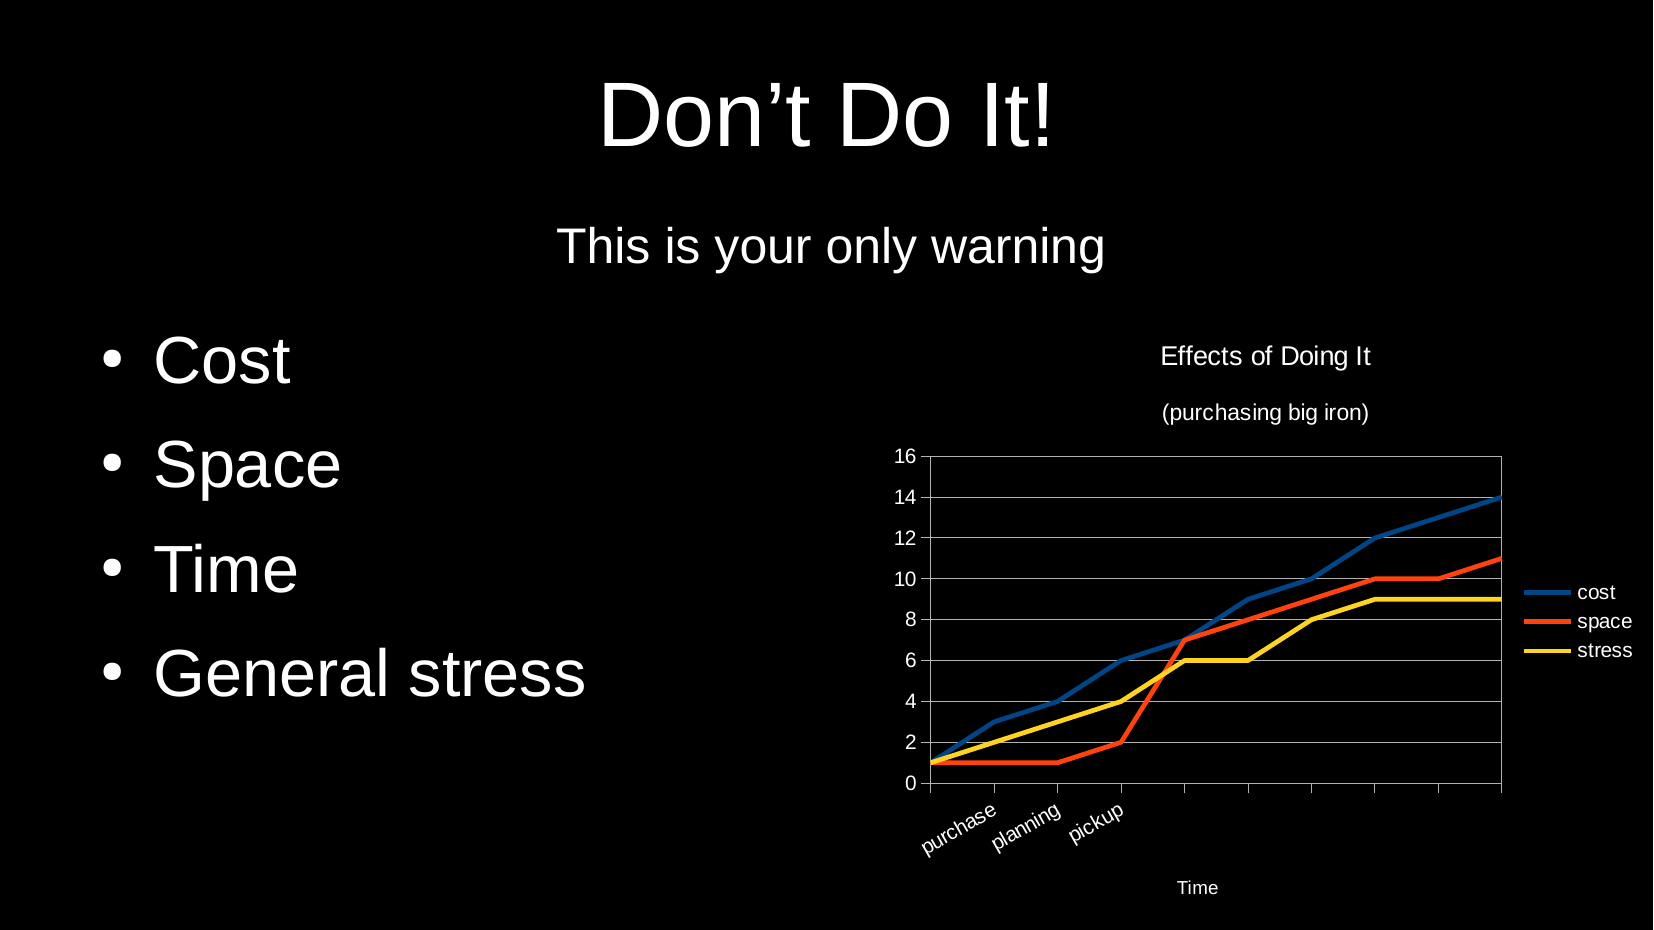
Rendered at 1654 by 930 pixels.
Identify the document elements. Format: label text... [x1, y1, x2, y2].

chart [878, 313, 1653, 930]
title Don’t Do It! [82, 37, 1571, 193]
title This is your only warning [87, 187, 1576, 306]
list Cost Space Time General stress [82, 323, 878, 863]
